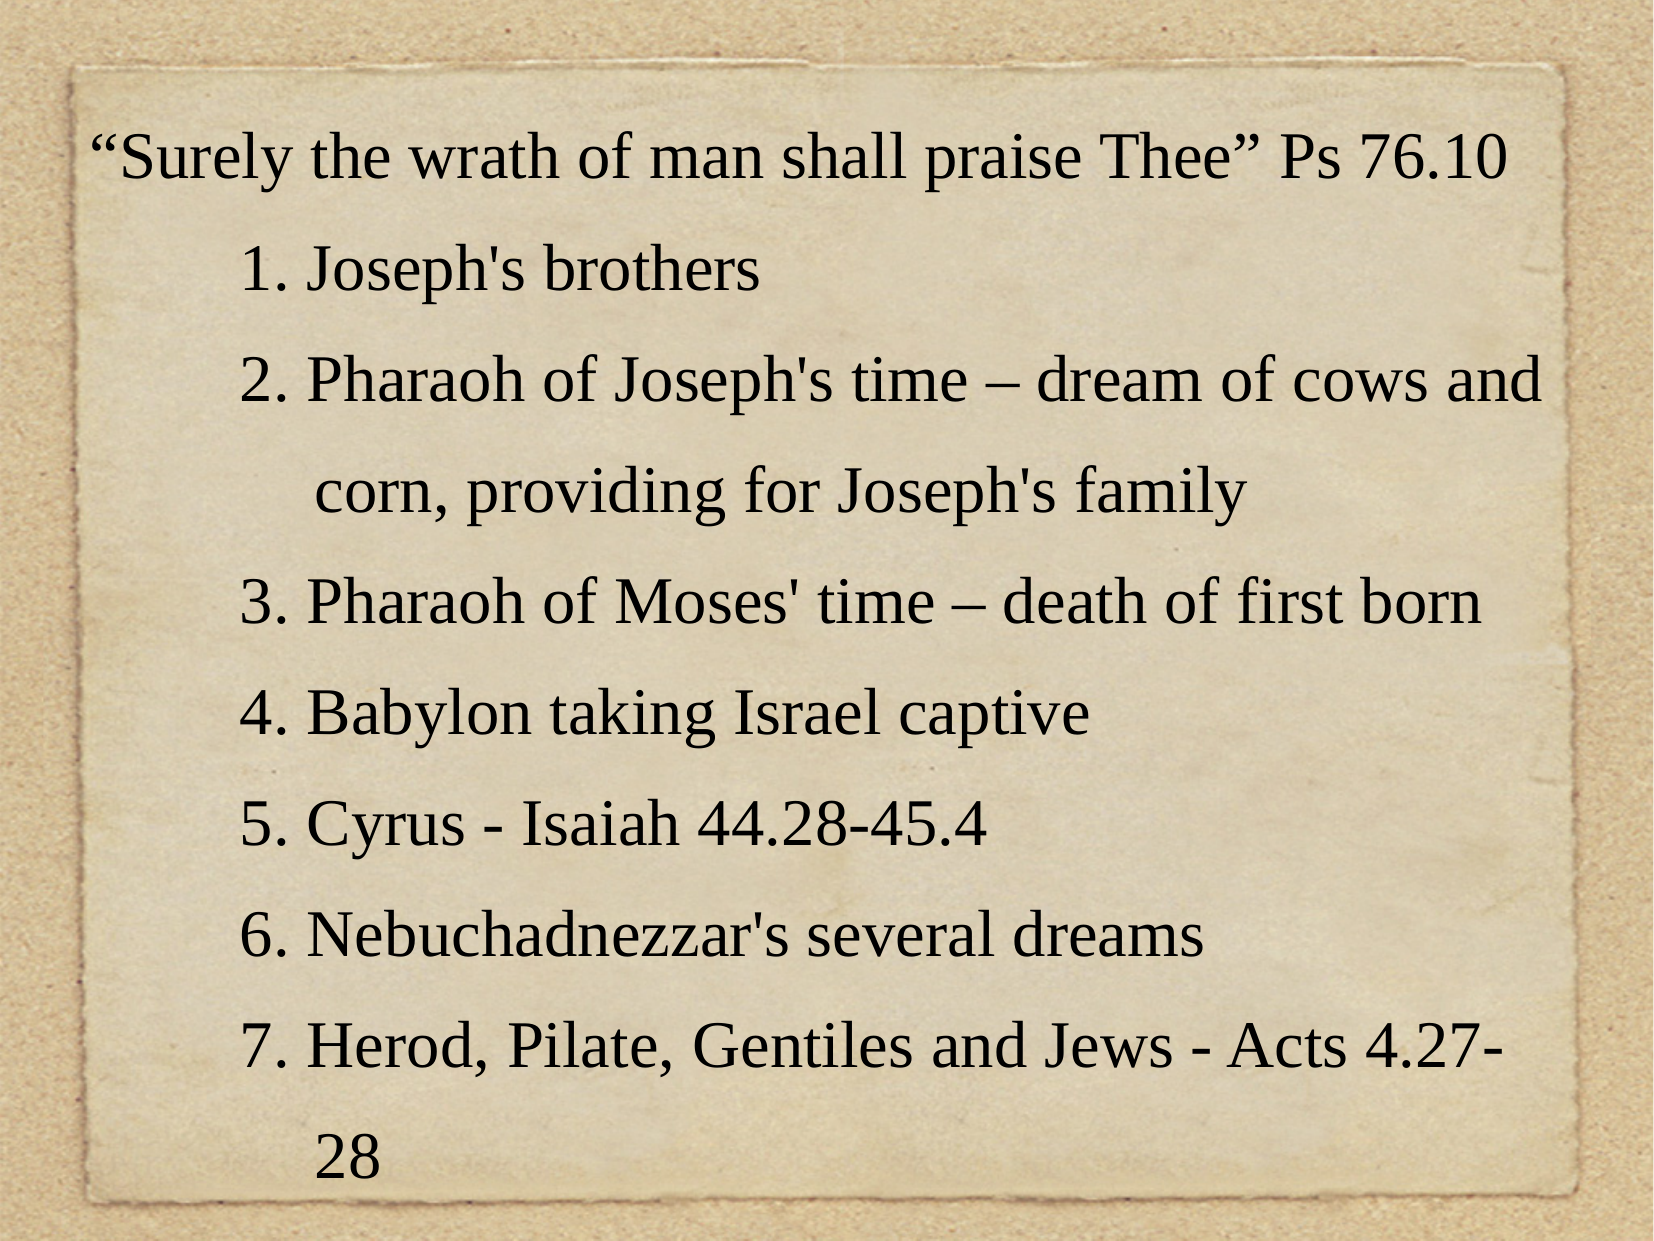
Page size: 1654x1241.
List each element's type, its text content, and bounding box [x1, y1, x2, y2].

text_box “Surely the wrath of man shall praise Thee” Ps 76.10 1. Joseph's brothers 2. Pharaoh of Joseph's time – dream of cows and corn, providing for Joseph's family 3. Pharaoh of Moses' time – death of first born 4. Babylon taking Israel captive 5. Cyrus - Isaiah 44.28-45.4 6. Nebuchadnezzar's several dreams 7. Herod, Pilate, Gentiles and Jews - Acts 4.27- 28 [75, 75, 1576, 1201]
picture [0, 0, 1654, 1241]
